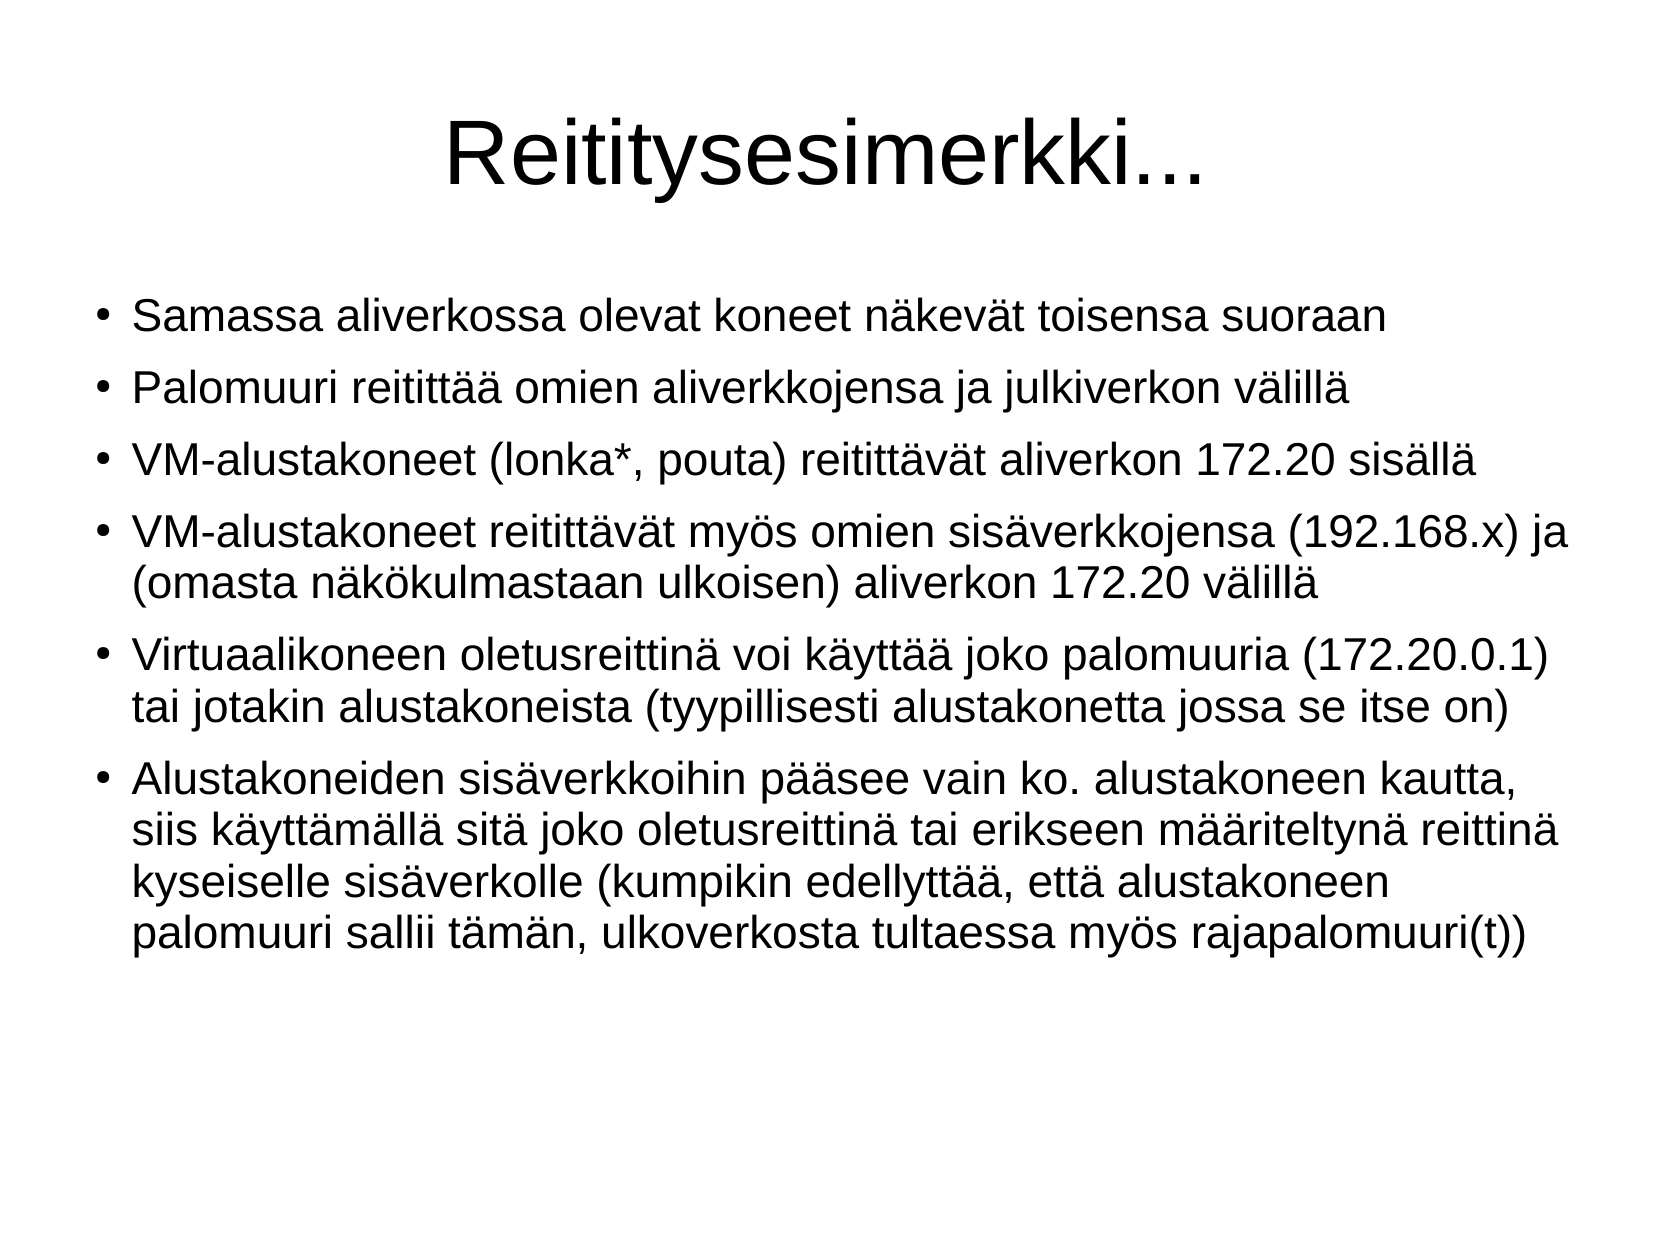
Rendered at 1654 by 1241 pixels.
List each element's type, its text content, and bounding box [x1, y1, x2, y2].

title Reititysesimerkki... [82, 49, 1571, 257]
list Samassa aliverkossa olevat koneet näkevät toisensa suoraan Palomuuri reitittää omien aliverkkojensa ja julkiverkon välillä VM-alustakoneet (lonka*, pouta) reitittävät aliverkon 172.20 sisällä VM-alustakoneet reitittävät myös omien sisäverkkojensa (192.168.x) ja (omasta näkökulmastaan ulkoisen) aliverkon 172.20 välillä Virtuaalikoneen oletusreittinä voi käyttää joko palomuuria (172.20.0.1) tai jotakin alustakoneista (tyypillisesti alustakonetta jossa se itse on) Alustakoneiden sisäverkkoihin pääsee vain ko. alustakoneen kautta, siis käyttämällä sitä joko oletusreittinä tai erikseen määriteltynä reittinä kyseiselle sisäverkolle (kumpikin edellyttää, että alustakoneen palomuuri sallii tämän, ulkoverkosta tultaessa myös rajapalomuuri(t)) [82, 290, 1571, 1010]
